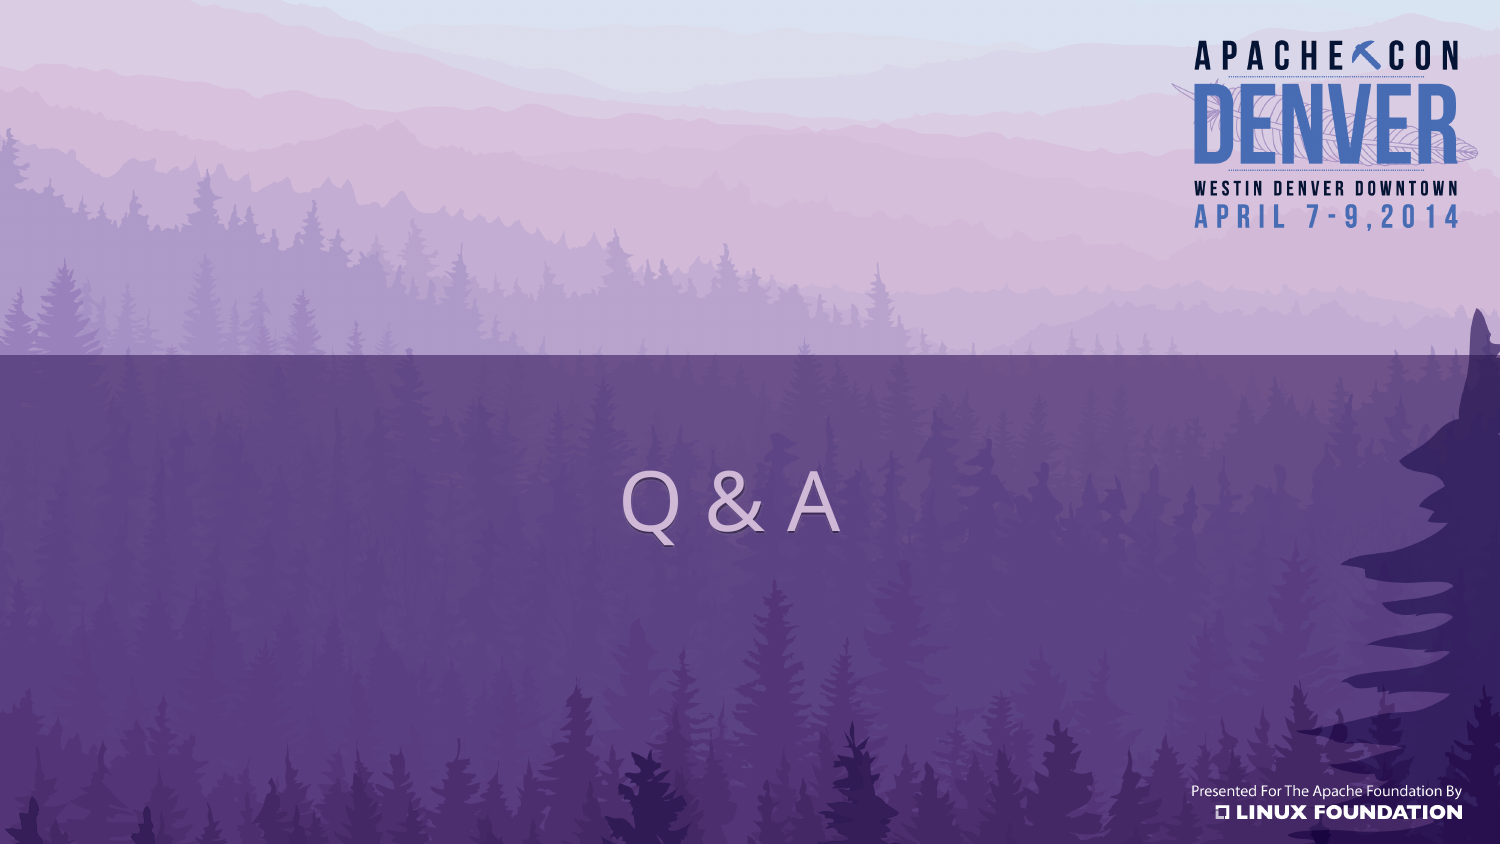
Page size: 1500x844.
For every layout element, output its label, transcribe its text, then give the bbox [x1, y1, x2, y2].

picture [0, 0, 1500, 844]
title Q & A [603, 407, 889, 589]
